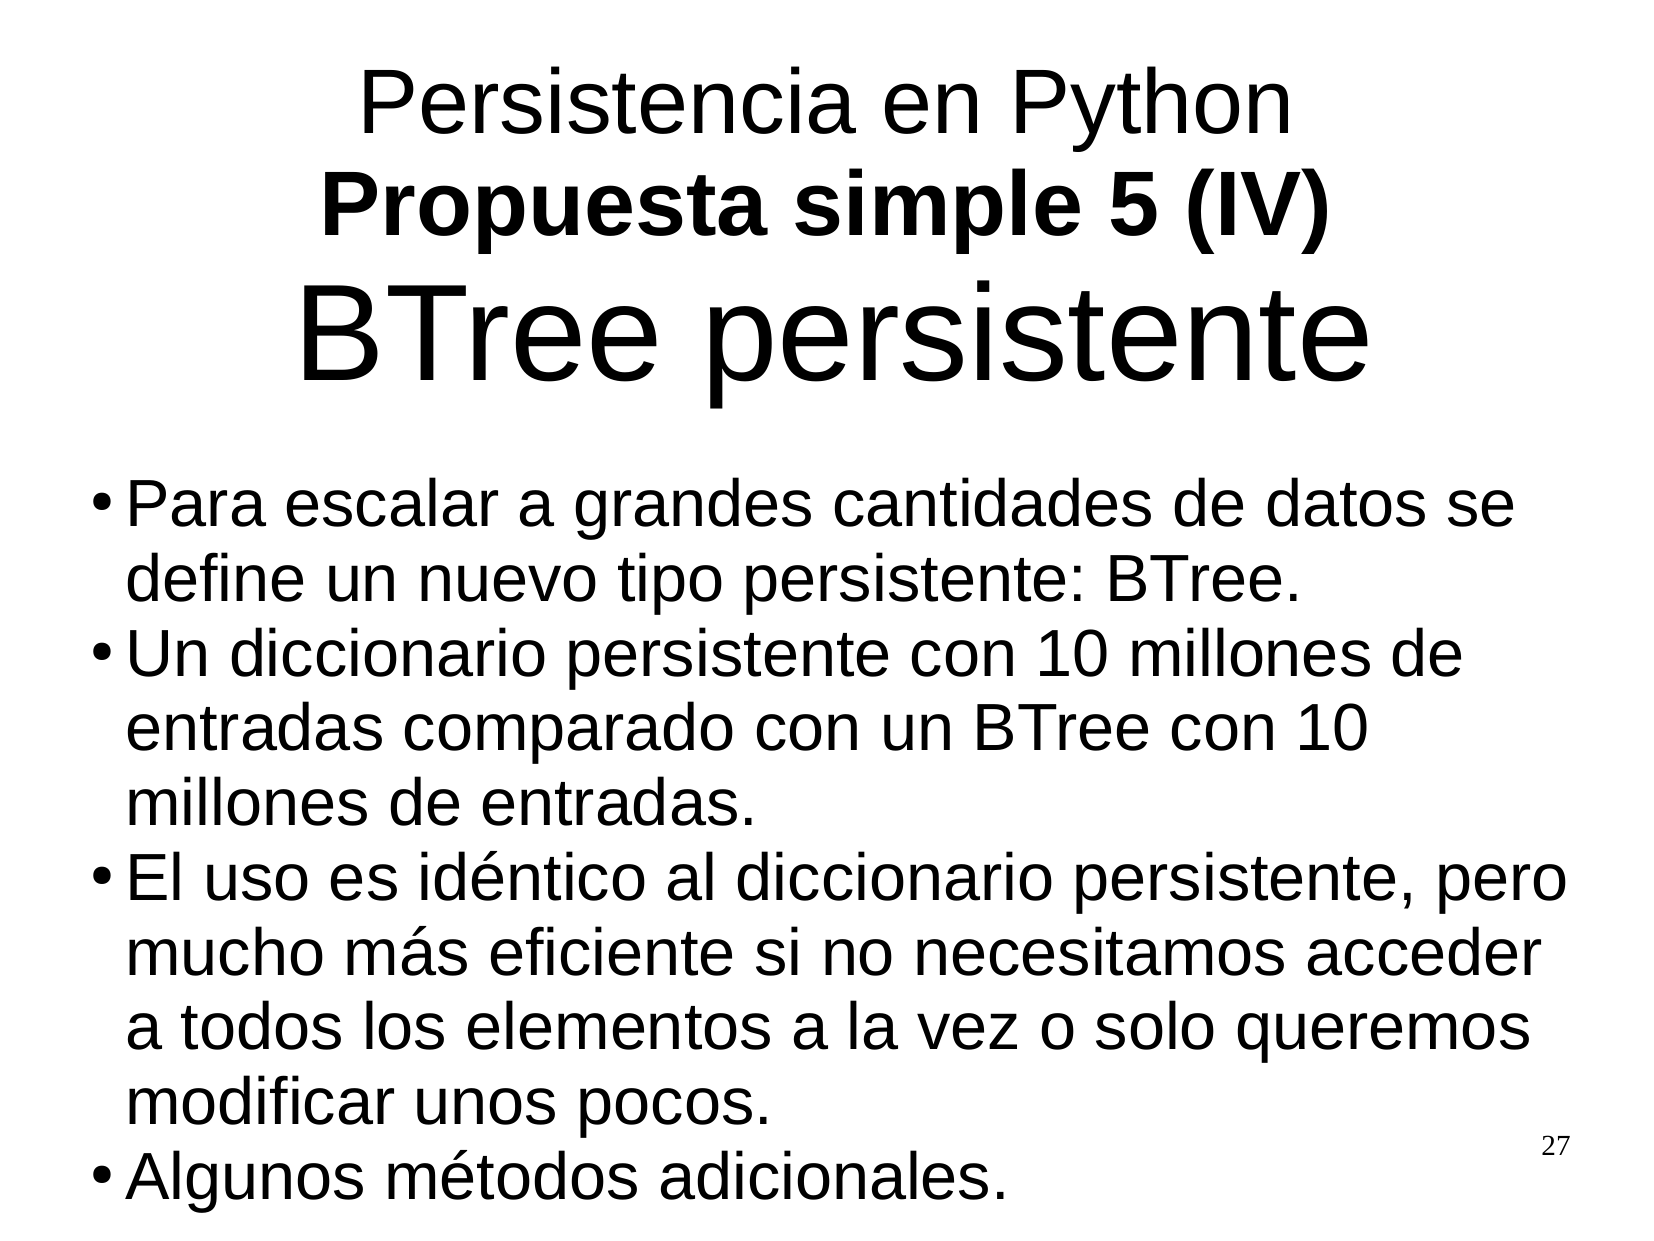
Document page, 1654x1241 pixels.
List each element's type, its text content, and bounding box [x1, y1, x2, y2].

subtitle BTree persistente Para escalar a grandes cantidades de datos se define un nuevo tipo persistente: BTree. Un diccionario persistente con 10 millones de entradas comparado con un BTree con 10 millones de entradas. El uso es idéntico al diccionario persistente, pero mucho más eficiente si no necesitamos acceder a todos los elementos a la vez o solo queremos modificar unos pocos. Algunos métodos adicionales. [90, 255, 1579, 1216]
text_box [82, 49, 1571, 1010]
